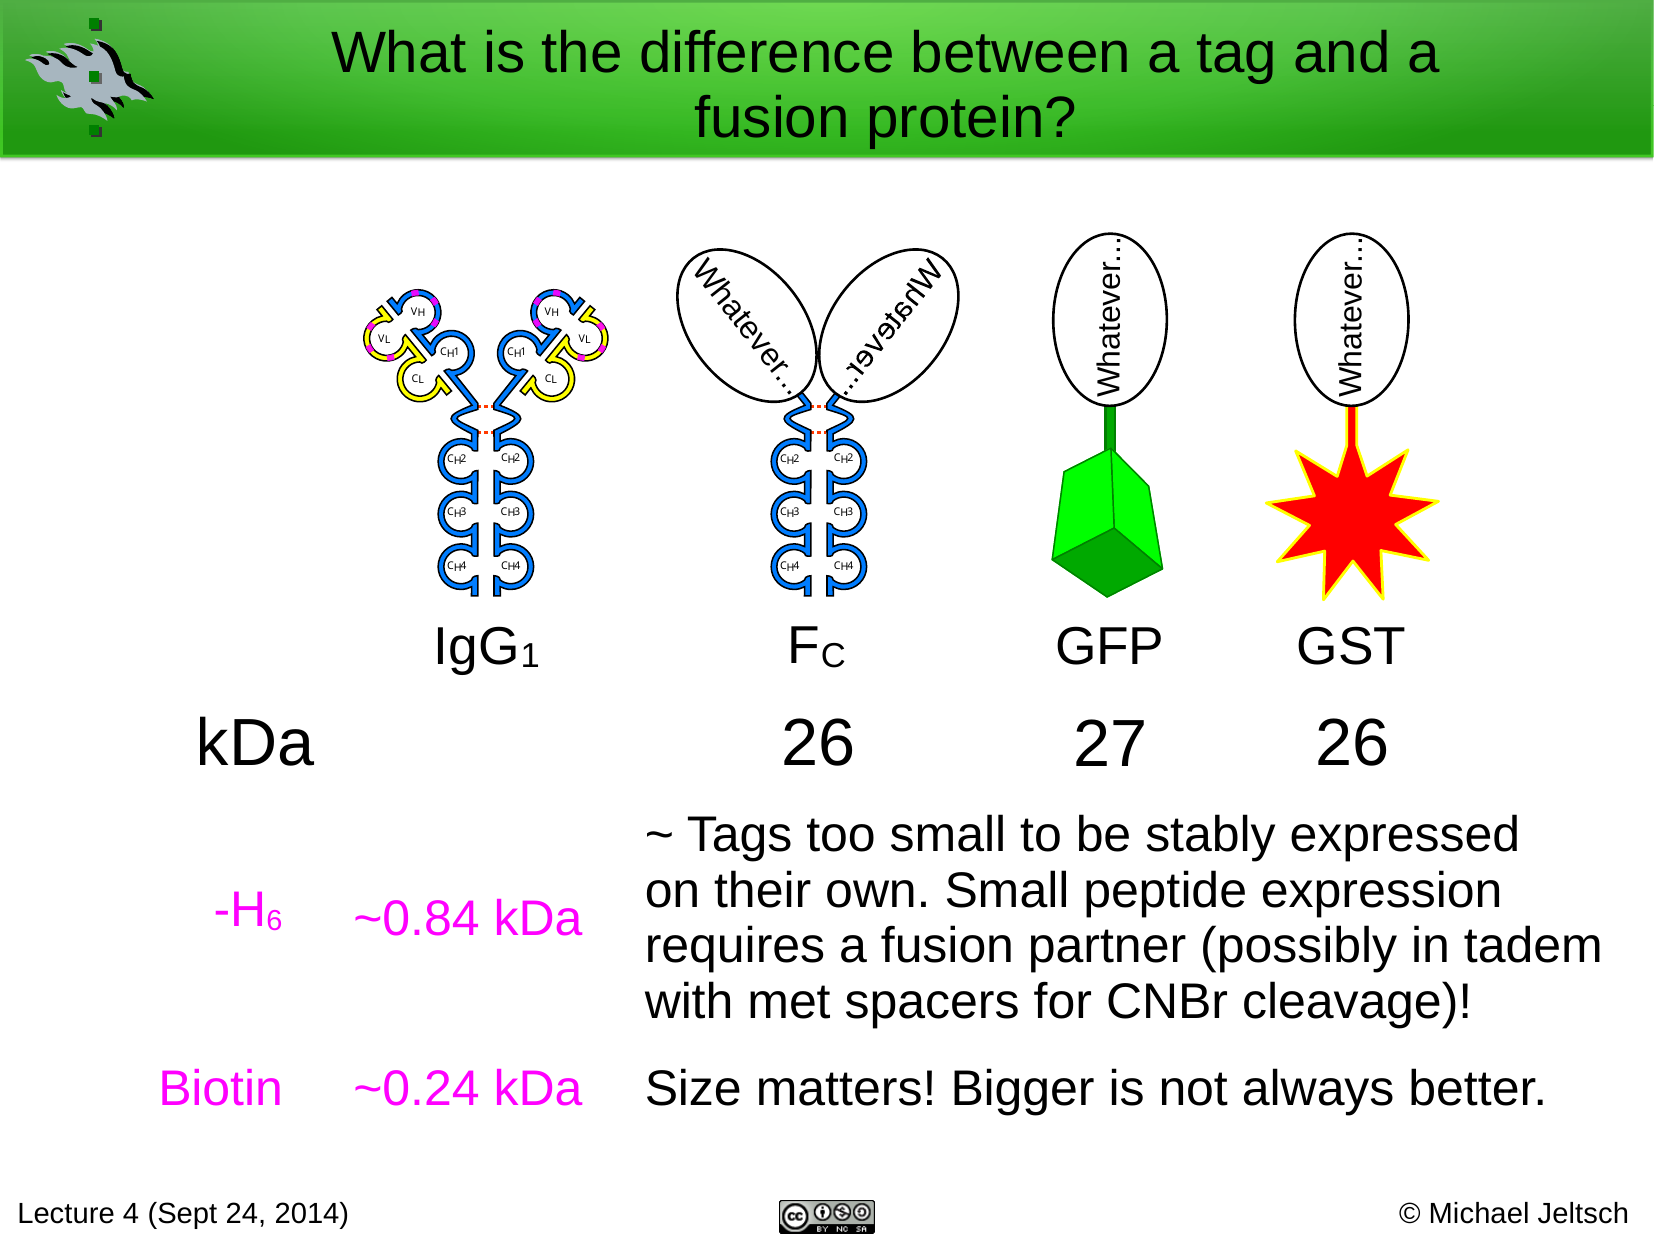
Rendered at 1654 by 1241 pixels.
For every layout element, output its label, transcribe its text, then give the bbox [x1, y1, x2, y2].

text_box ~0.84 kDa [338, 882, 598, 953]
text_box Size matters! Bigger is not always better. [630, 1052, 1576, 1124]
text_box -H6 [198, 874, 298, 962]
picture [779, 1200, 875, 1234]
text_box Biotin [143, 1052, 299, 1124]
text_box ~0.24 kDa [338, 1052, 598, 1124]
text_box ~ Tags too small to be stably expressed on their own. Small peptide expression requires a fusion partner (possibly in tadem with met spacers for CNBr cleavage)! [630, 798, 1619, 1037]
picture [200, 232, 1440, 767]
title What is the difference between a tag and a fusion protein? [265, 19, 1507, 151]
